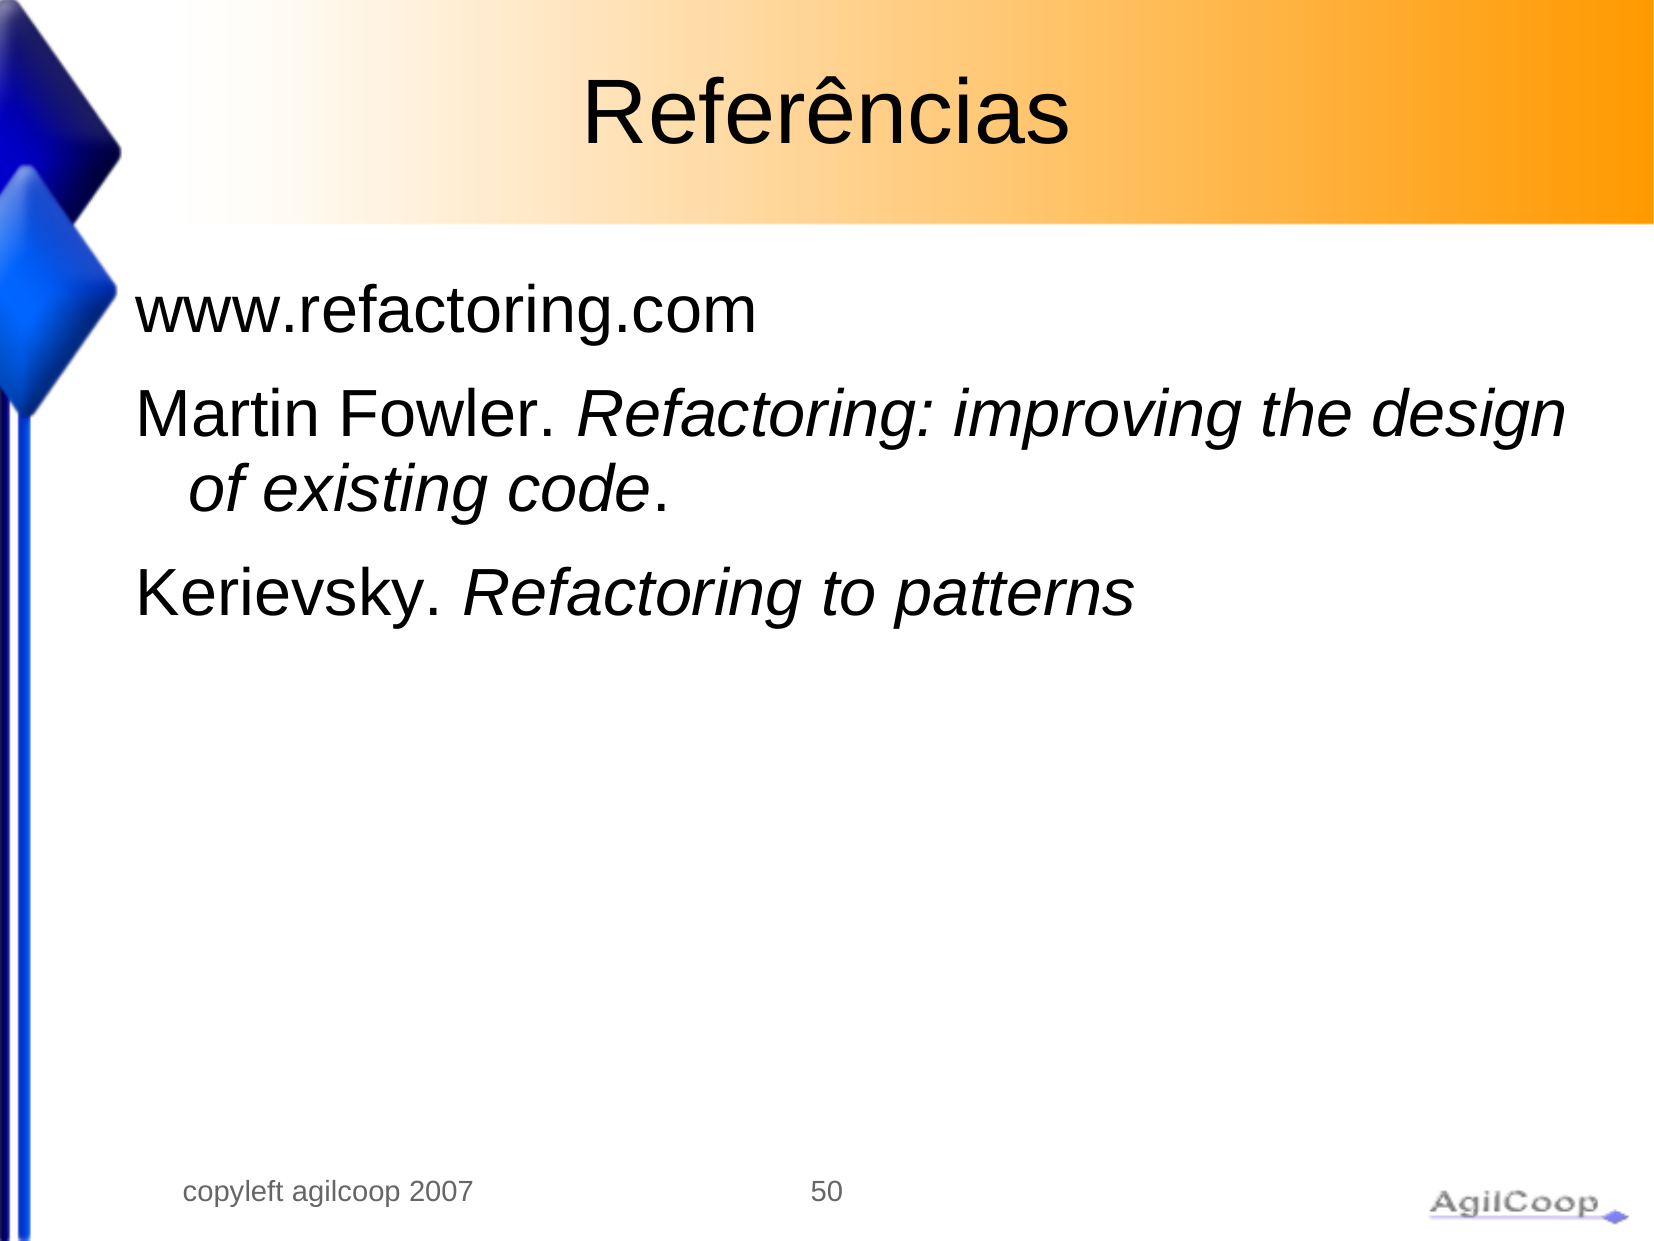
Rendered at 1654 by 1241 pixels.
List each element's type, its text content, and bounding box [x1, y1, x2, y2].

list www.refactoring.com Martin Fowler. Refactoring: improving the design of existing code. Kerievsky. Refactoring to patterns [118, 271, 1607, 1123]
title Referências [82, 8, 1571, 216]
picture [0, 0, 1654, 1241]
